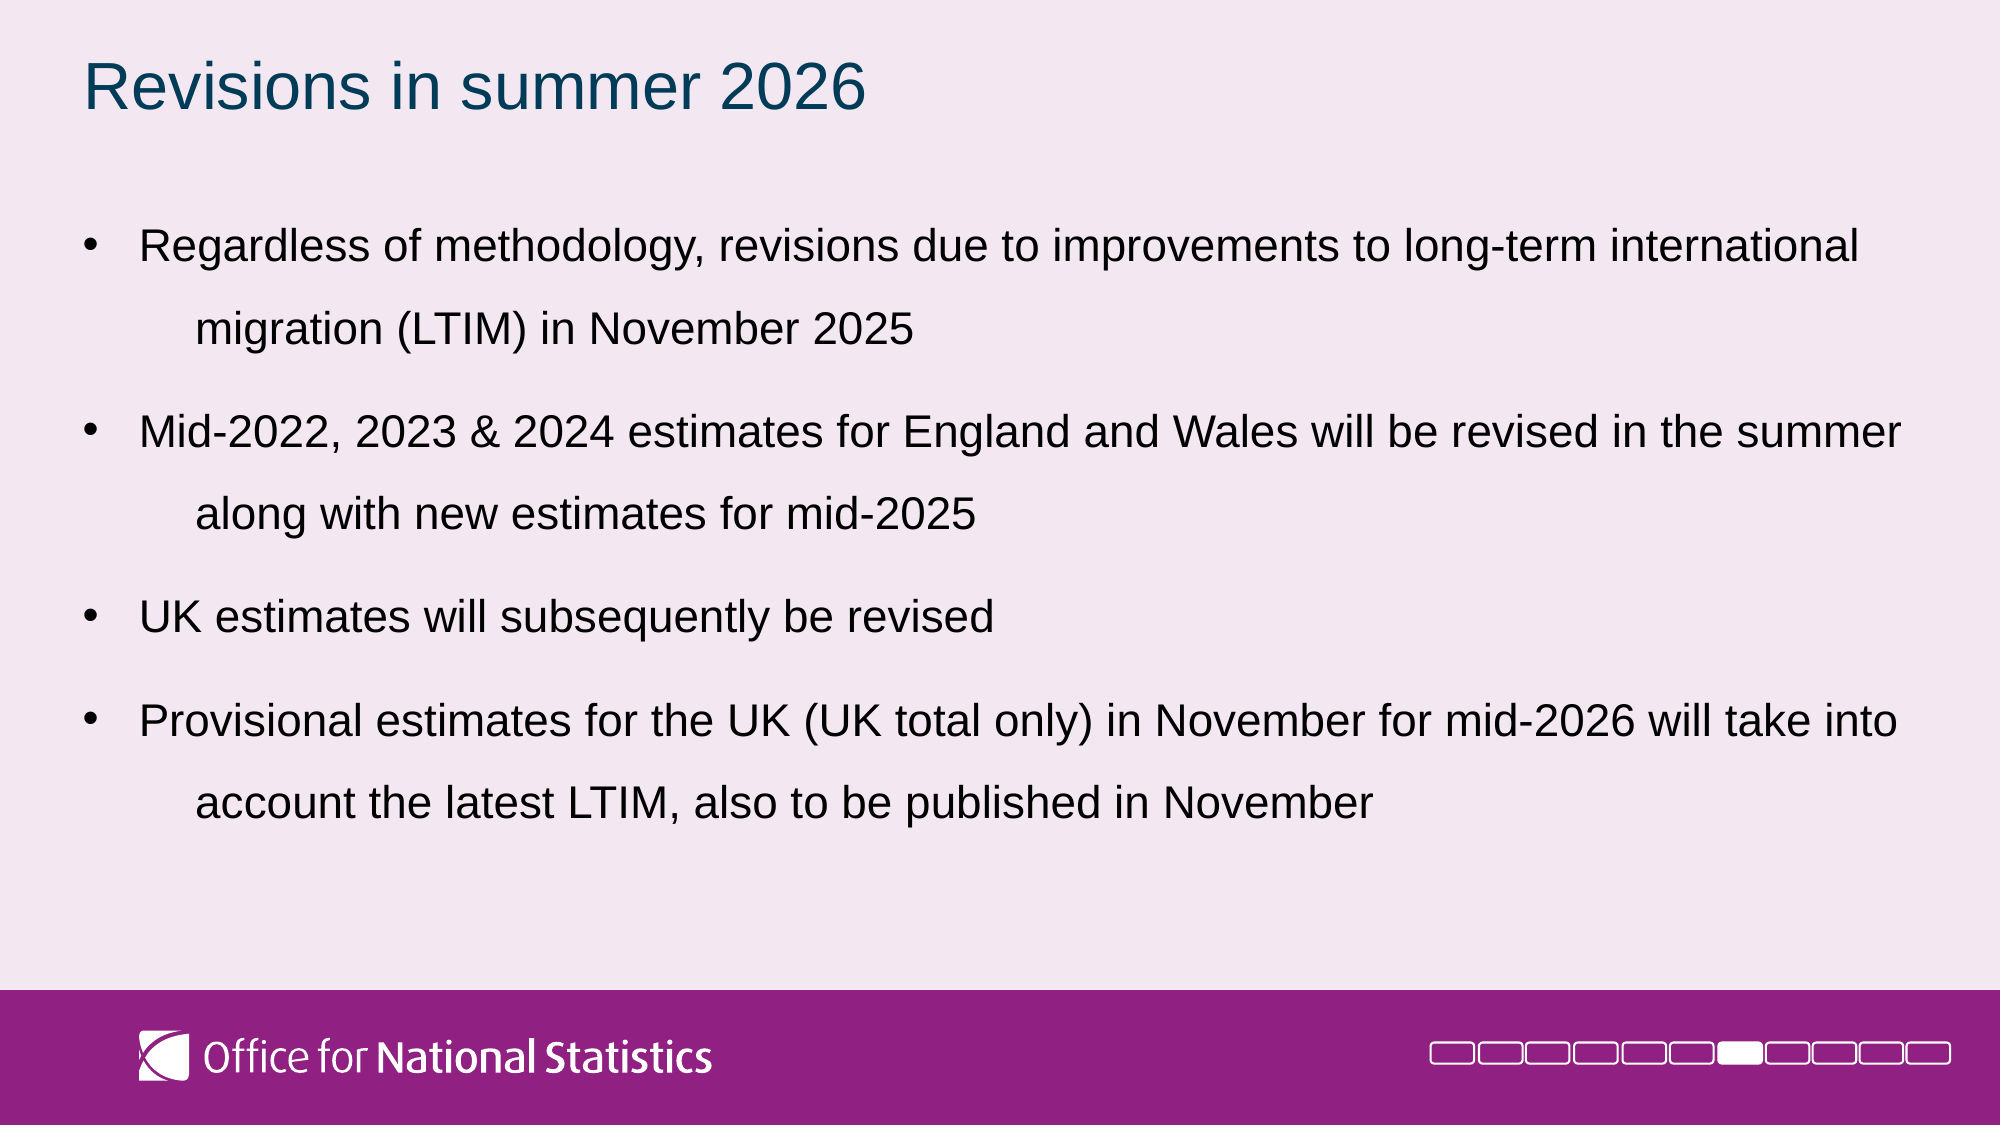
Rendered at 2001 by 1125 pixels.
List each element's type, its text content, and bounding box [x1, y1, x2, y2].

text_box Revisions in summer 2026 [83, 48, 1919, 126]
text_box [1718, 1042, 1762, 1064]
list Regardless of methodology, revisions due to improvements to long-term international migration (LTIM) in November 2025 Mid-2022, 2023 & 2024 estimates for England and Wales will be revised in the summer along with new estimates for mid-2025 UK estimates will subsequently be revised Provisional estimates for the UK (UK total only) in November for mid-2026 will take into account the latest LTIM, also to be published in November [82, 188, 1918, 877]
